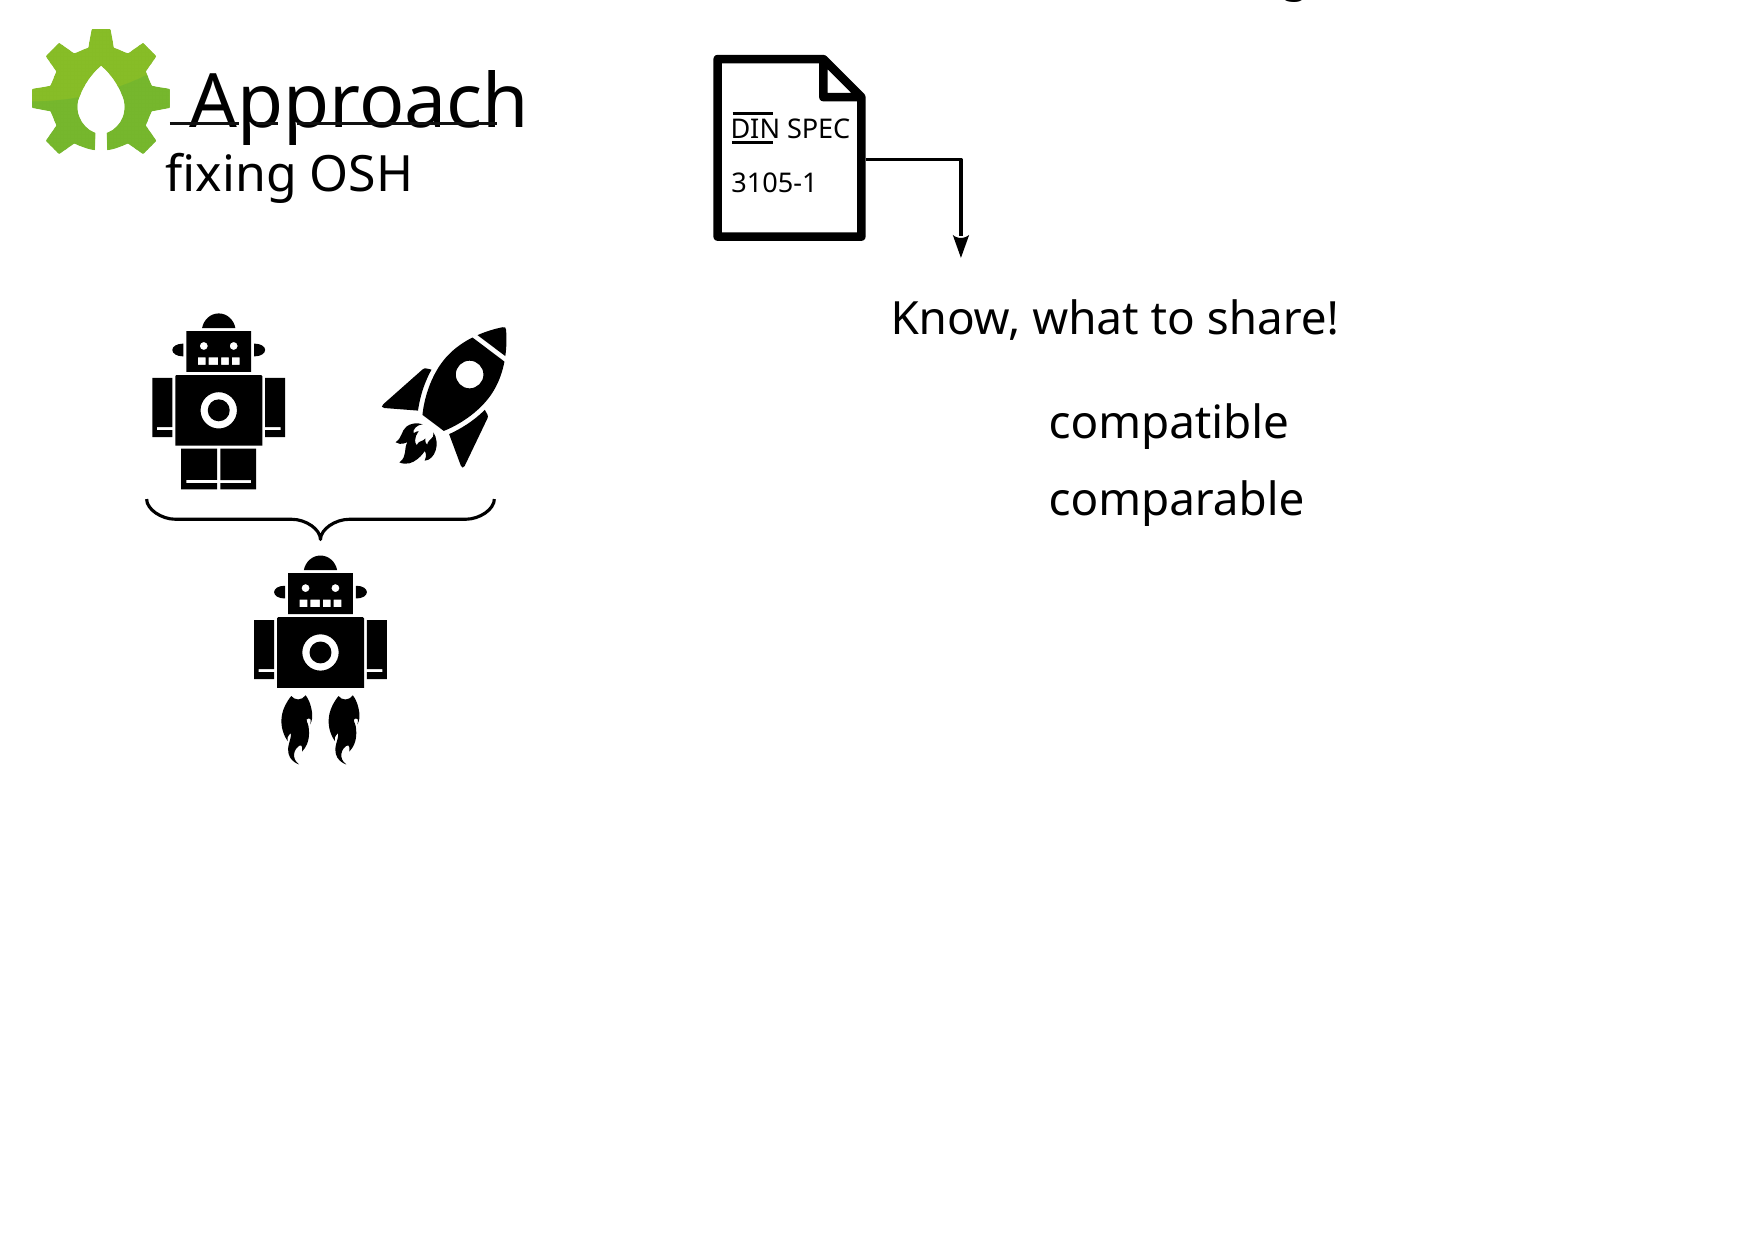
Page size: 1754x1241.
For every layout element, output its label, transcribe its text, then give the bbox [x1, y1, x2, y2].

text_box [279, 690, 361, 734]
picture [713, 54, 866, 241]
picture [328, 695, 360, 765]
picture [381, 327, 507, 468]
text_box Know, what to share! [875, 278, 1327, 346]
picture [150, 311, 288, 492]
text_box DIN SPEC [715, 102, 864, 151]
picture [252, 553, 389, 734]
text_box 3105-1 [716, 155, 841, 204]
text_box compatible [1033, 382, 1275, 450]
text_box common ground of what needs to be shared [1063, 0, 1754, 4]
text_box Approach [174, 40, 718, 143]
text_box comparable [1033, 458, 1285, 527]
picture [281, 695, 313, 765]
picture [32, 29, 170, 154]
text_box fixing OSH [151, 130, 443, 204]
